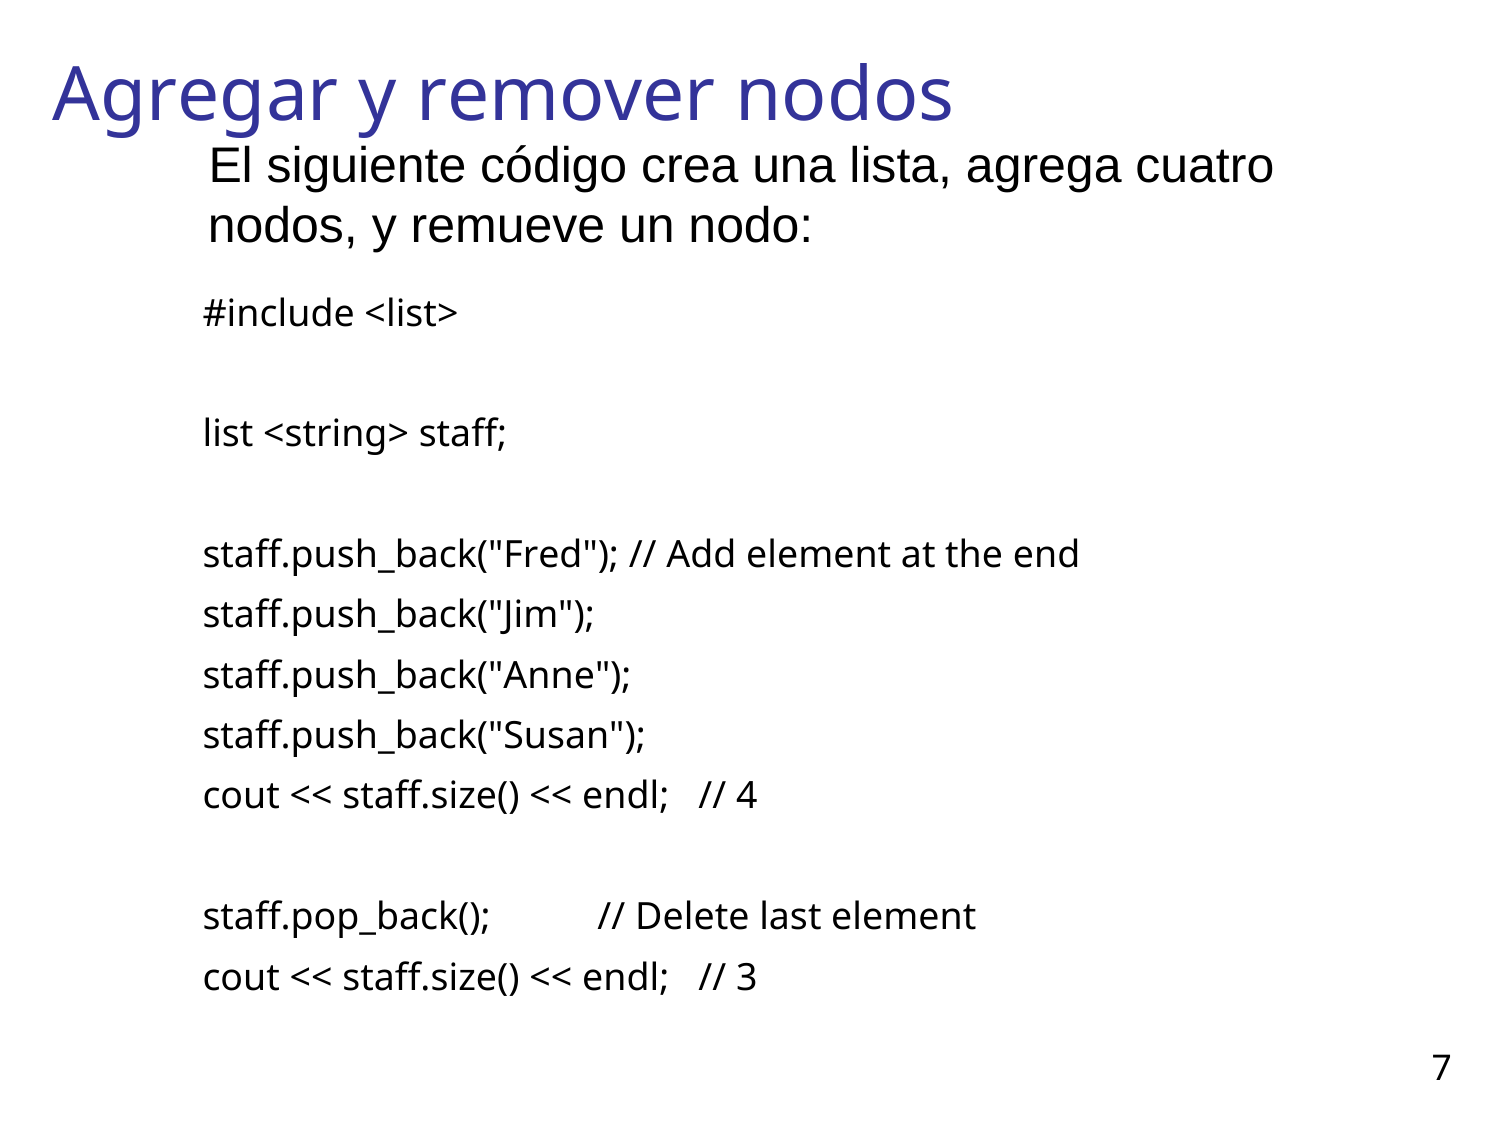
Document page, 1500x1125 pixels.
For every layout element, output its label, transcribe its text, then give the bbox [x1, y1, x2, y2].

text_box El siguiente código crea una lista, agrega cuatro nodos, y remueve un nodo: [174, 150, 1413, 261]
title Agregar y remover nodos [37, 4, 1466, 150]
list #include <list> list <string> staff; staff.push_back("Fred"); // Add element at the end staff.push_back("Jim"); staff.push_back("Anne"); staff.push_back("Susan"); cout << staff.size() << endl; // 4 staff.pop_back(); // Delete last element cout << staff.size() << endl; // 3 [187, 278, 1462, 1012]
